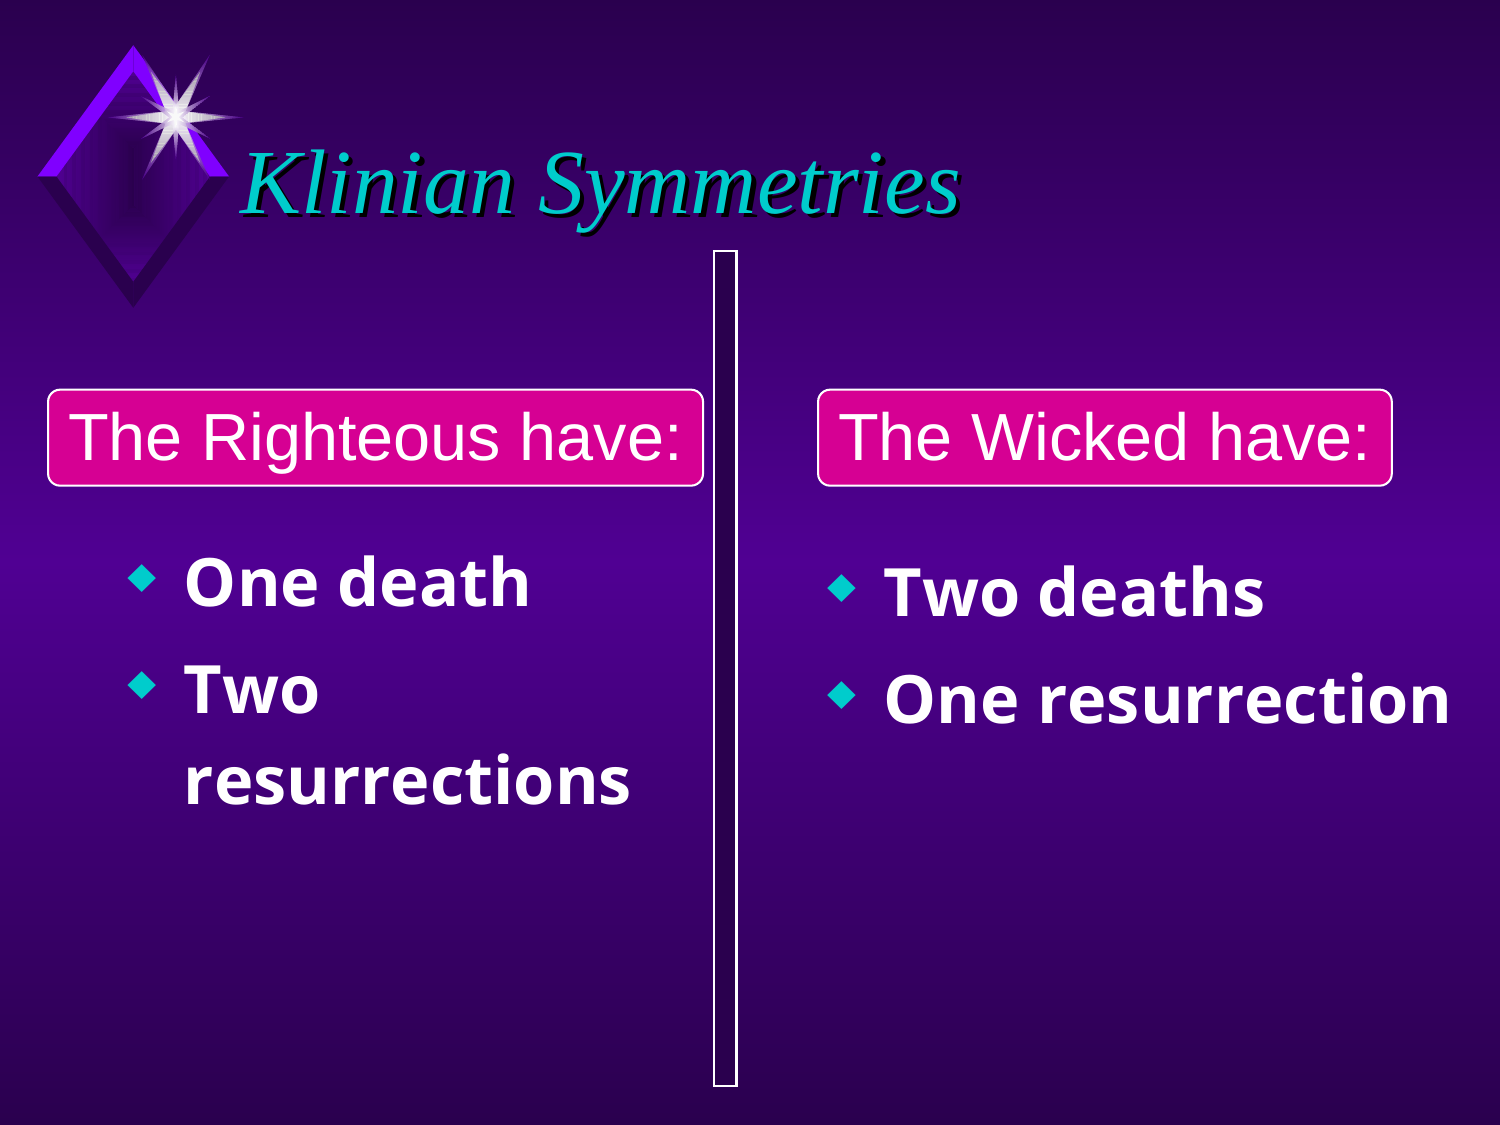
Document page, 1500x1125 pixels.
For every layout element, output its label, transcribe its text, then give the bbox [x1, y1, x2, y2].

title Klinian Symmetries [224, 78, 1388, 288]
text_box The Wicked have: [818, 389, 1392, 486]
text_box The Righteous have: [48, 389, 704, 486]
list One death Two resurrections [112, 527, 713, 865]
list Two deaths One resurrection [812, 537, 1481, 888]
text_box [713, 251, 737, 1087]
